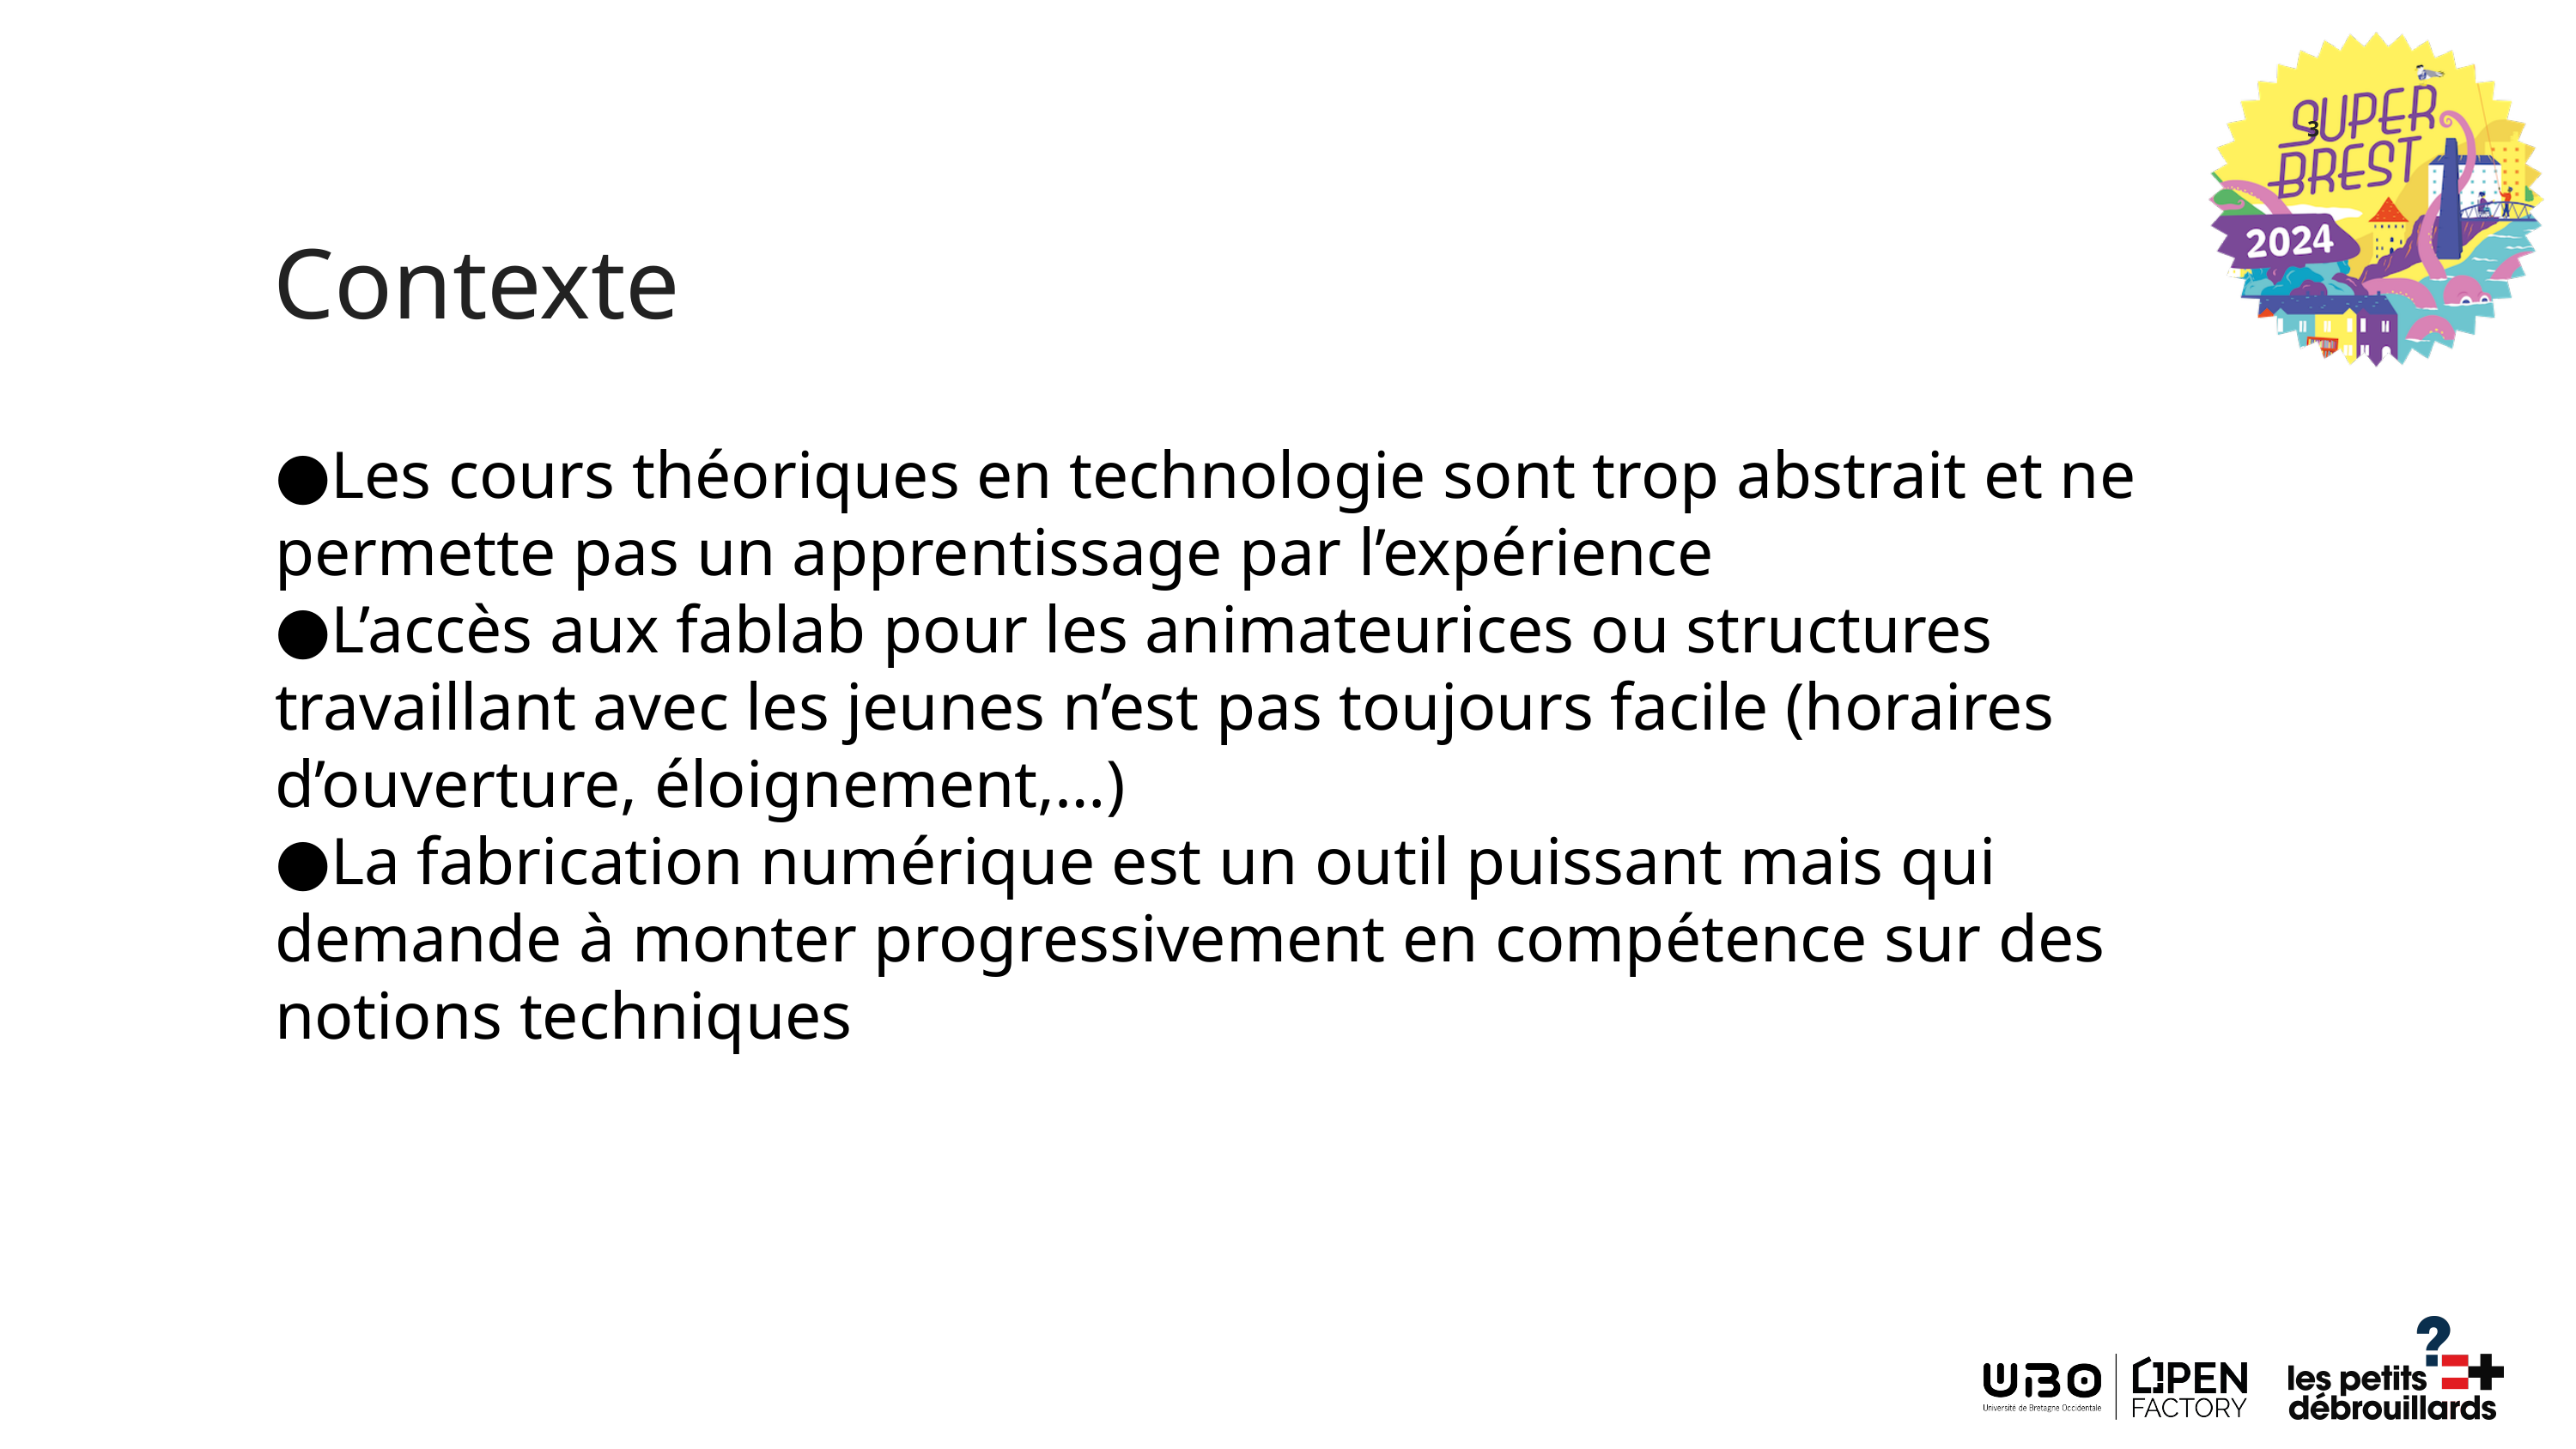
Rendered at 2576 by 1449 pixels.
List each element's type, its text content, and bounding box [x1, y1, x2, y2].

title Contexte [273, 217, 1741, 434]
list Les cours théoriques en technologie sont trop abstrait et ne permette pas un apprentissage par l’expérience L’accès aux fablab pour les animateurices ou structures travaillant avec les jeunes n’est pas toujours facile (horaires d’ouverture, éloignement,…) La fabrication numérique est un outil puissant mais qui demande à monter progressivement en compétence sur des notions techniques [275, 433, 2188, 1122]
text_box [2307, 93, 2456, 145]
